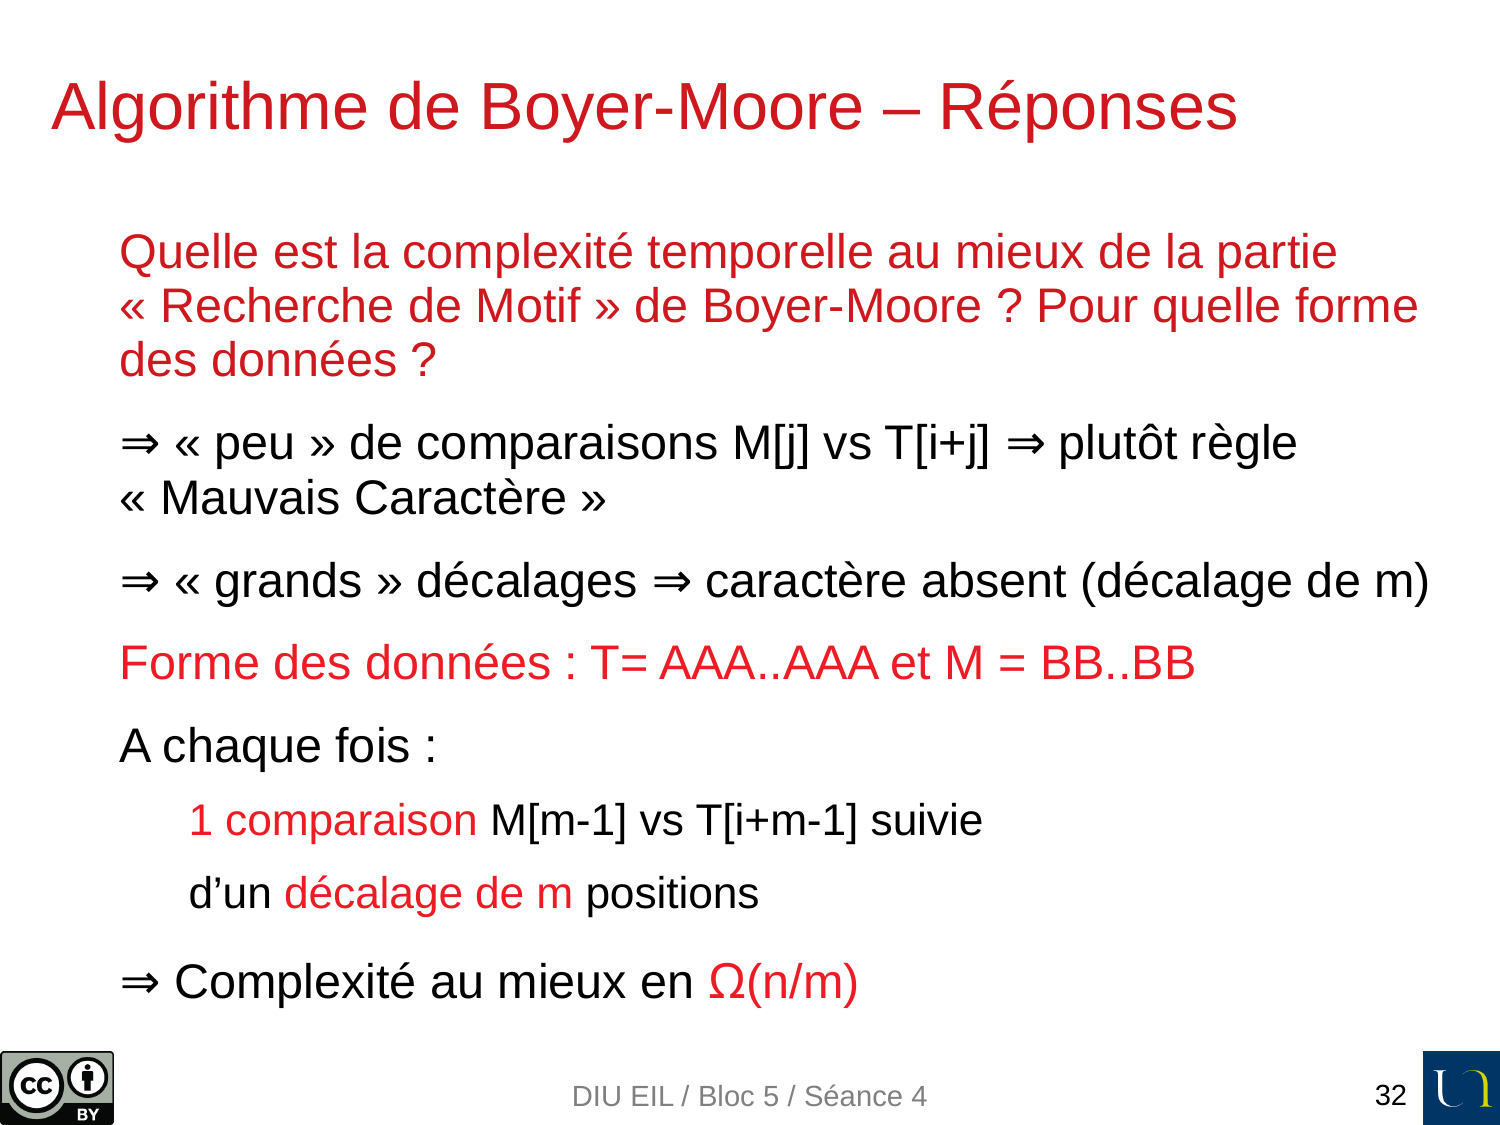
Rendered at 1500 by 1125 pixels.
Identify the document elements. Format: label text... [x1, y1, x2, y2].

picture [1417, 1051, 1500, 1125]
list Quelle est la complexité temporelle au mieux de la partie « Recherche de Motif » de Boyer-Moore ? Pour quelle forme des données ? ⇒ « peu » de comparaisons M[j] vs T[i+j] ⇒ plutôt règle « Mauvais Caractère » ⇒ « grands » décalages ⇒ caractère absent (décalage de m) Forme des données : T= AAA..AAA et M = BB..BB A chaque fois : 1 comparaison M[m-1] vs T[i+m-1] suivie d’un décalage de m positions ⇒ Complexité au mieux en Ω(n/m) [51, 224, 1449, 1052]
picture [0, 1051, 114, 1125]
title Algorithme de Boyer-Moore – Réponses [51, 44, 1449, 170]
